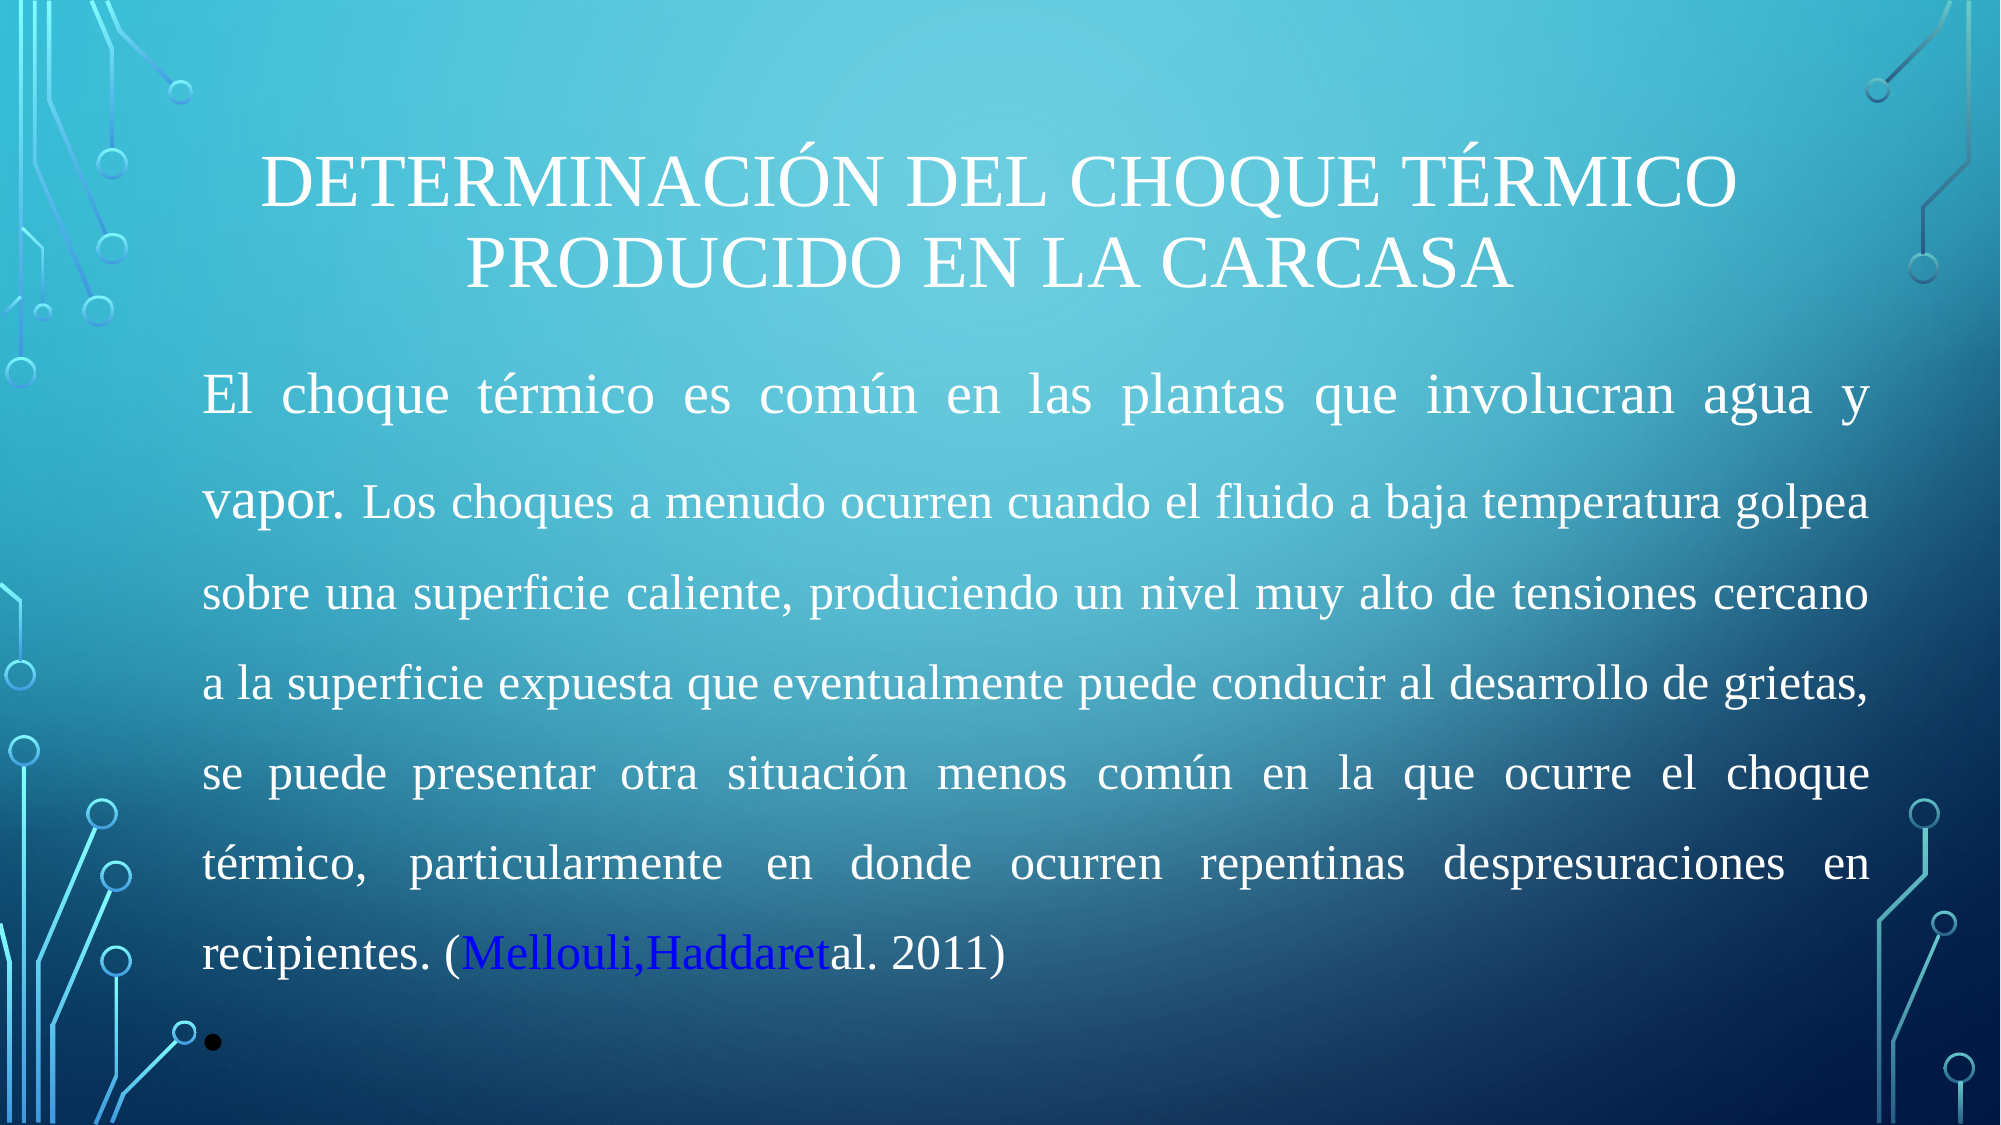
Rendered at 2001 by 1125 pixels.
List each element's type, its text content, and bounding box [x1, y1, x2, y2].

list El choque térmico es común en las plantas que involucran agua y vapor. Los choques a menudo ocurren cuando el fluido a baja temperatura golpea sobre una superficie caliente, produciendo un nivel muy alto de tensiones cercano a la superficie expuesta que eventualmente puede conducir al desarrollo de grietas, se puede presentar otra situación menos común en la que ocurre el choque térmico, particularmente en donde ocurren repentinas despresuraciones en recipientes. (Mellouli, Haddar et al. 2011) [187, 312, 1899, 1097]
title Determinación del choque térmico producido en la carcasa [187, 101, 1813, 312]
